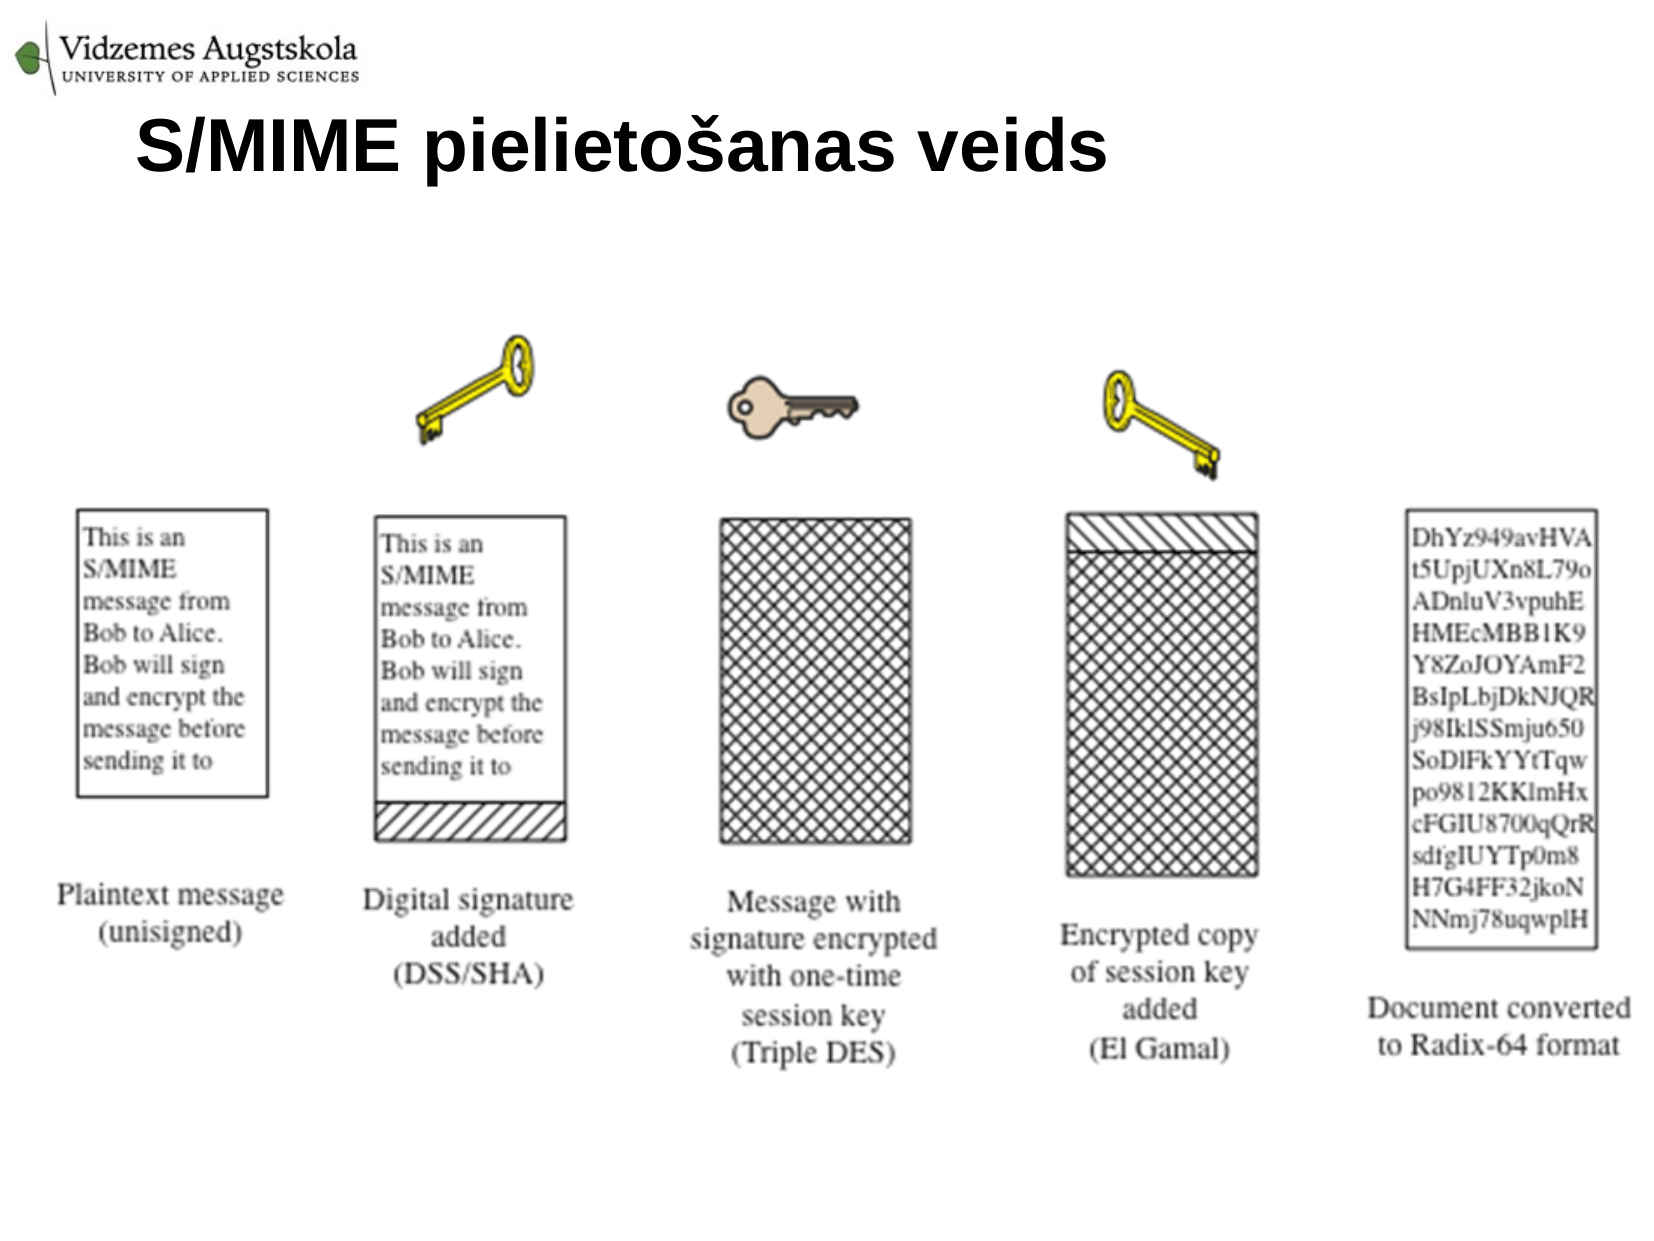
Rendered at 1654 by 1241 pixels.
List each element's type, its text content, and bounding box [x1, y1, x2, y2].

picture [35, 484, 306, 981]
picture [5, 2, 368, 113]
picture [1362, 476, 1648, 1101]
picture [678, 352, 944, 1074]
title S/MIME pielietošanas veids [94, 96, 1512, 195]
picture [357, 327, 586, 996]
picture [1032, 357, 1283, 1102]
